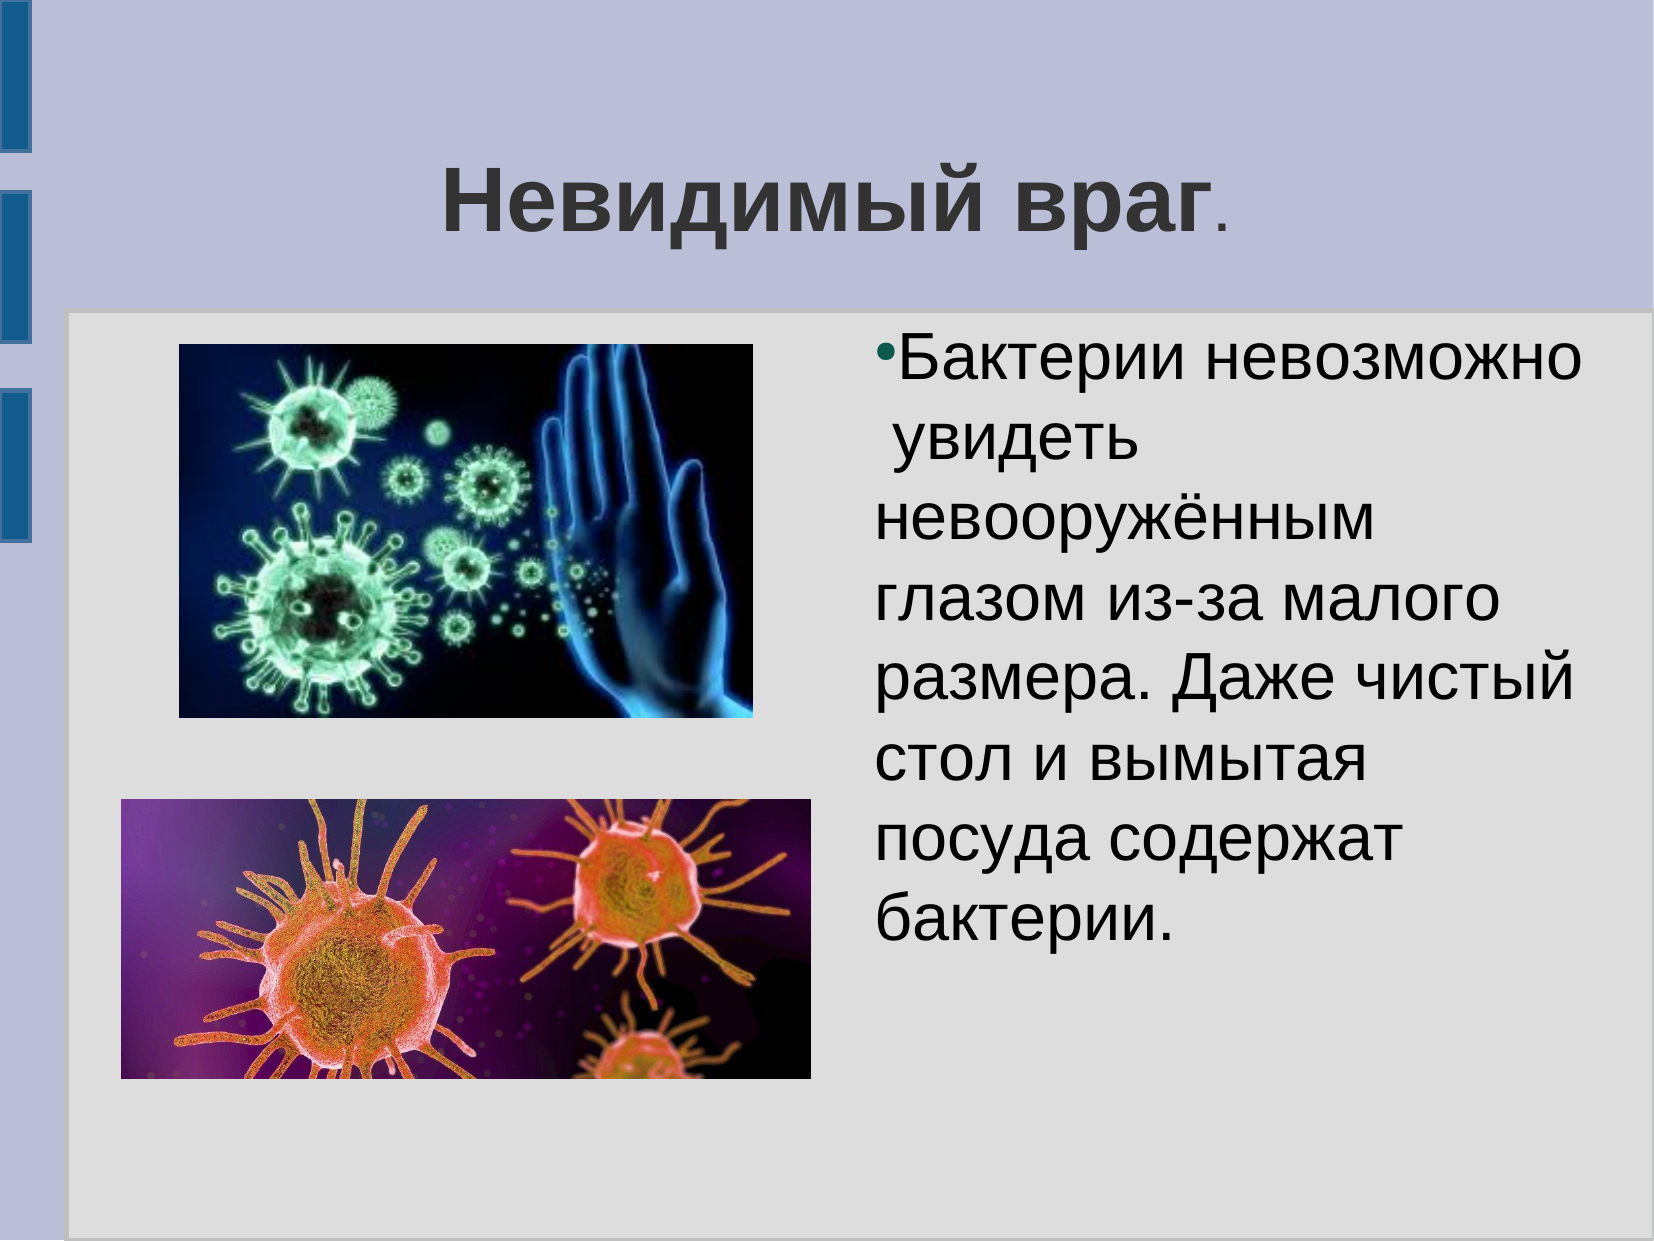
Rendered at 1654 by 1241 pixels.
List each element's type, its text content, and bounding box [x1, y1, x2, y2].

list Бактерии невозможно увидеть невооружённым глазом из-за малого размера. Даже чистый стол и вымытая посуда содержат бактерии. [874, 312, 1601, 1132]
picture [121, 799, 811, 1079]
picture [179, 344, 753, 718]
title Невидимый враг. [121, 139, 1534, 251]
